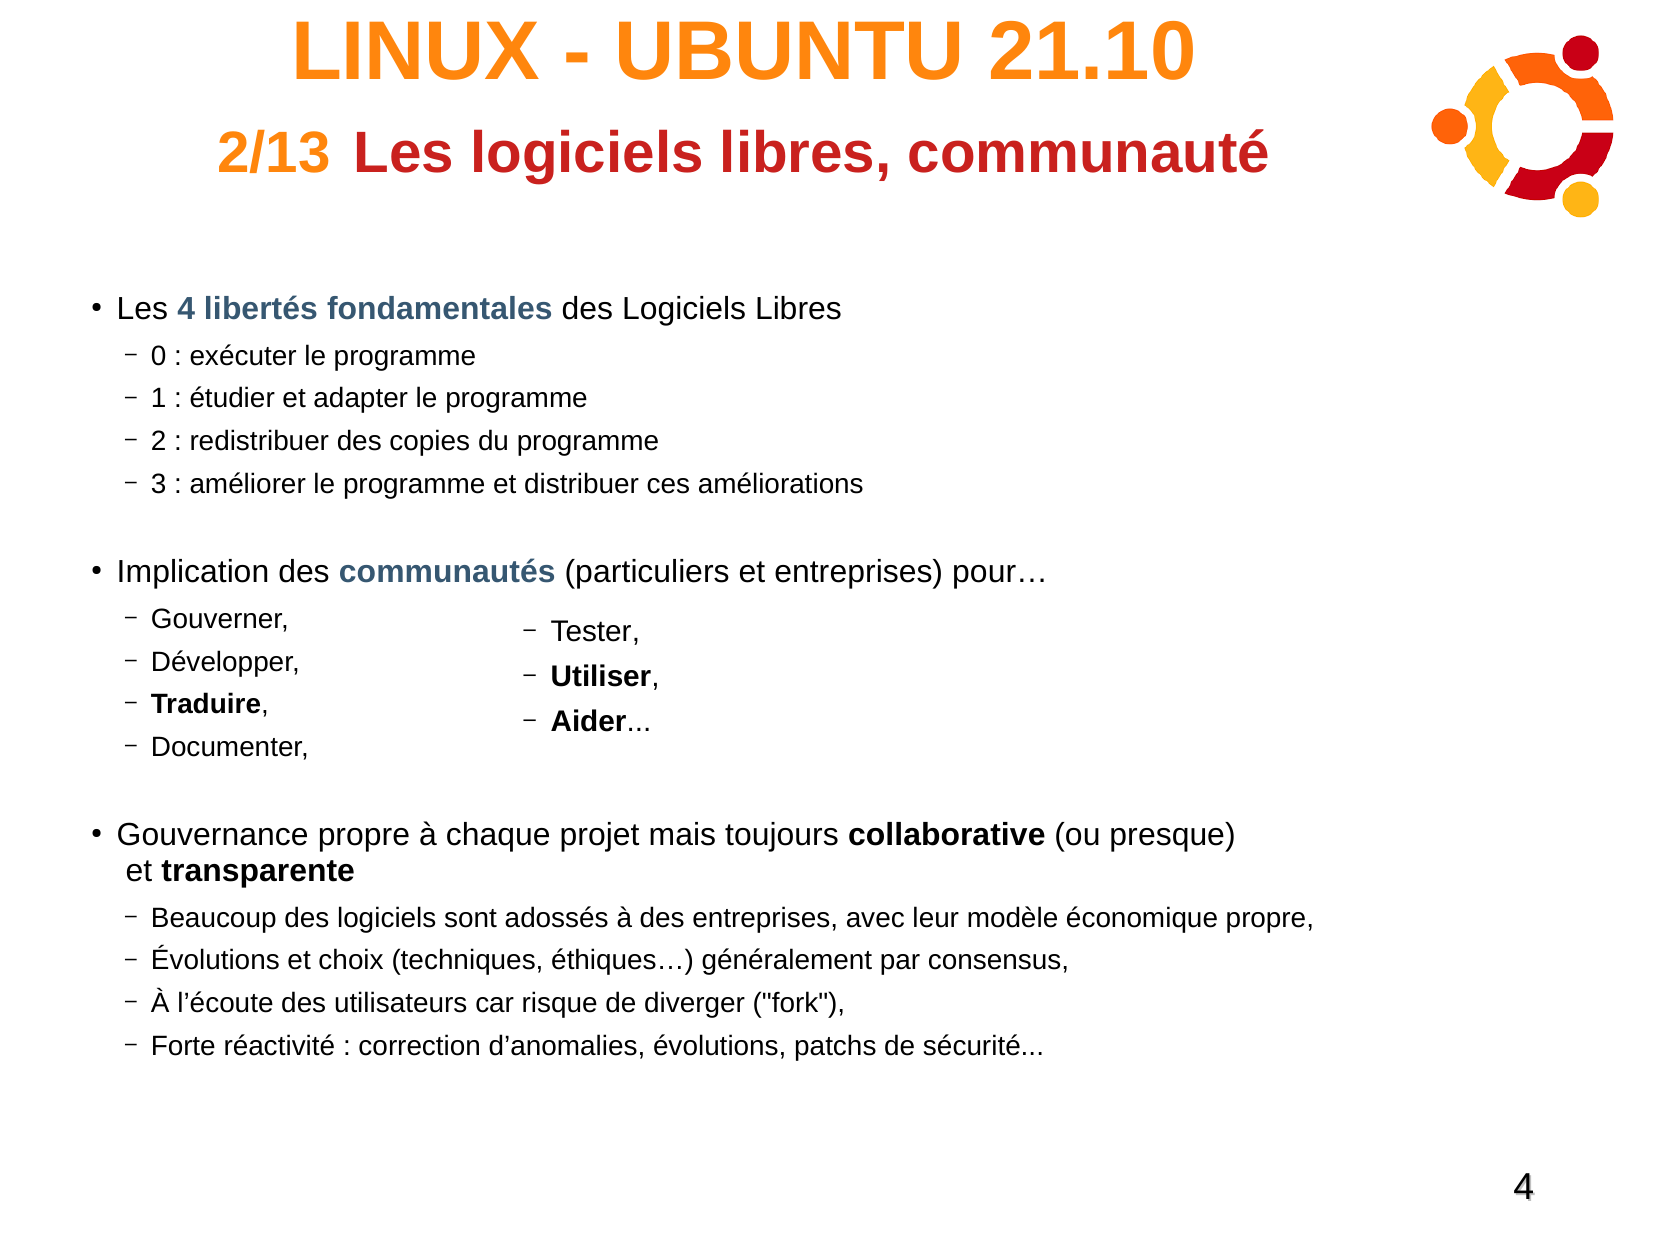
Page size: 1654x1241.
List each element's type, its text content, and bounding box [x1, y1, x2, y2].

list Tester, Utiliser, Aider... [478, 614, 916, 739]
picture [1423, 27, 1621, 225]
title LINUX - UBUNTU 21.10 2/13 Les logiciels libres, communauté [0, 0, 1489, 201]
list Les 4 libertés fondamentales des Logiciels Libres 0 : exécuter le programme 1 : étudier et adapter le programme 2 : redistribuer des copies du programme 3 : améliorer le programme et distribuer ces améliorations Implication des communautés (particuliers et entreprises) pour… Gouverner, Développer, Traduire, Documenter, Gouvernance propre à chaque projet mais toujours collaborative (ou presque) et transparente Beaucoup des logiciels sont adossés à des entreprises, avec leur modèle économique propre, Évolutions et choix (techniques, éthiques…) généralement par consensus, À l’écoute des utilisateurs car risque de diverger ("fork"), Forte réactivité : correction d’anomalies, évolutions, patchs de sécurité... [82, 290, 1571, 1063]
text_box <numéro> [1417, 1158, 1630, 1229]
